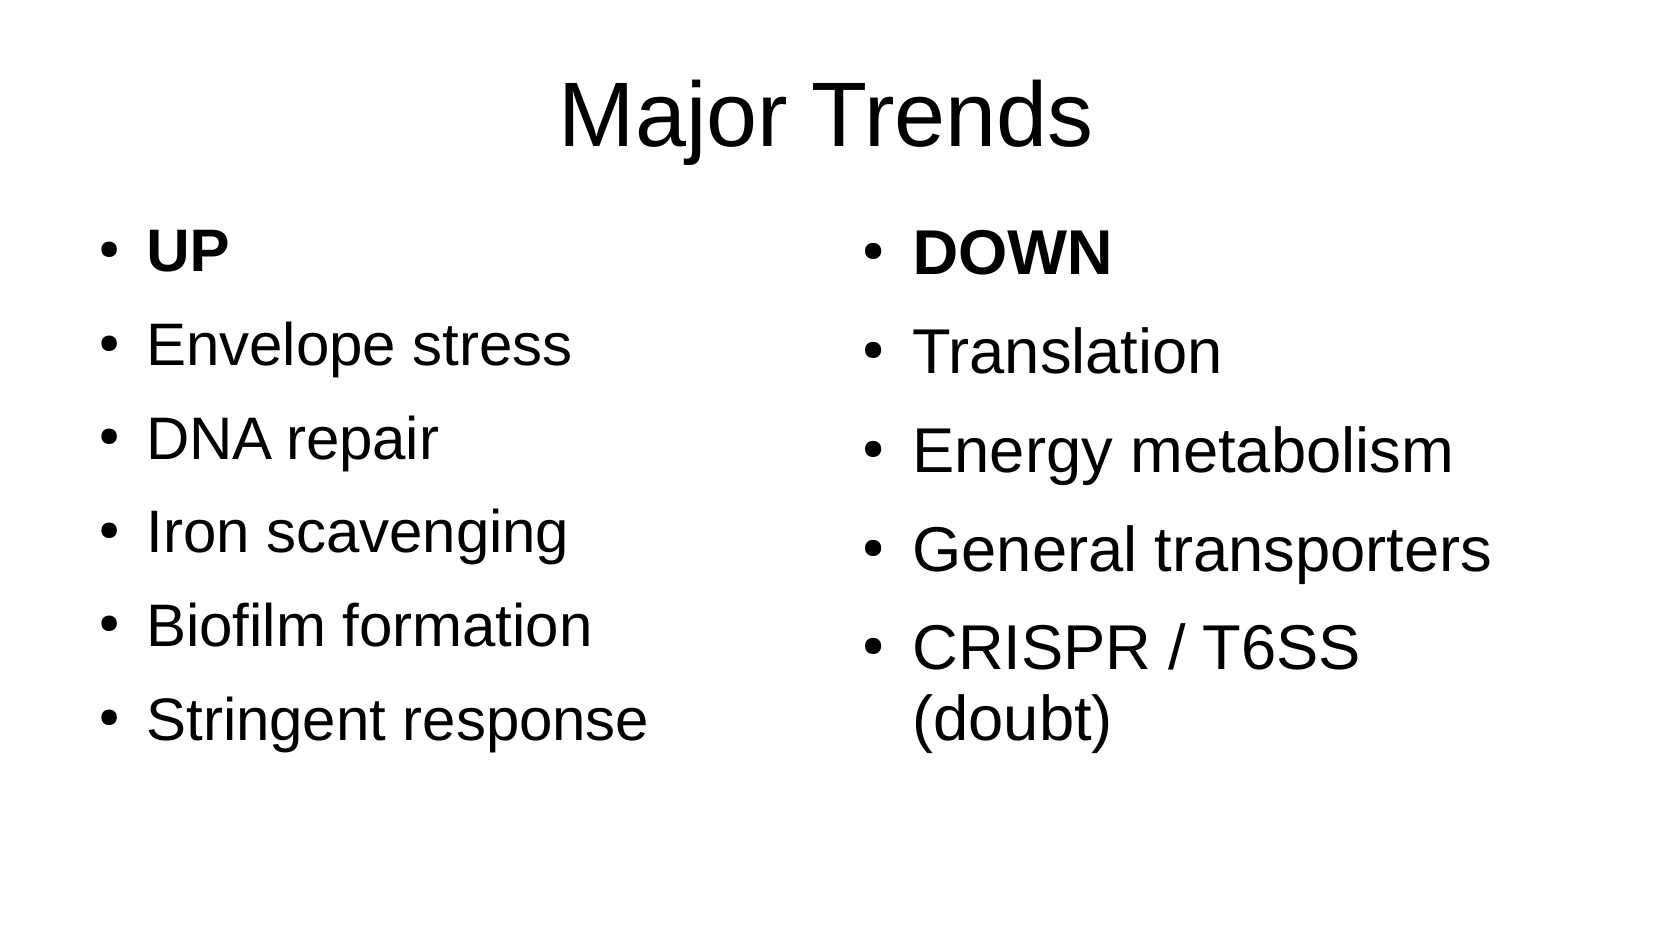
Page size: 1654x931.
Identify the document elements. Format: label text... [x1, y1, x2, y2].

list DOWN Translation Energy metabolism General transporters CRISPR / T6SS (doubt) [845, 217, 1572, 758]
title Major Trends [82, 37, 1571, 193]
list UP Envelope stress DNA repair Iron scavenging Biofilm formation Stringent response [82, 217, 809, 758]
